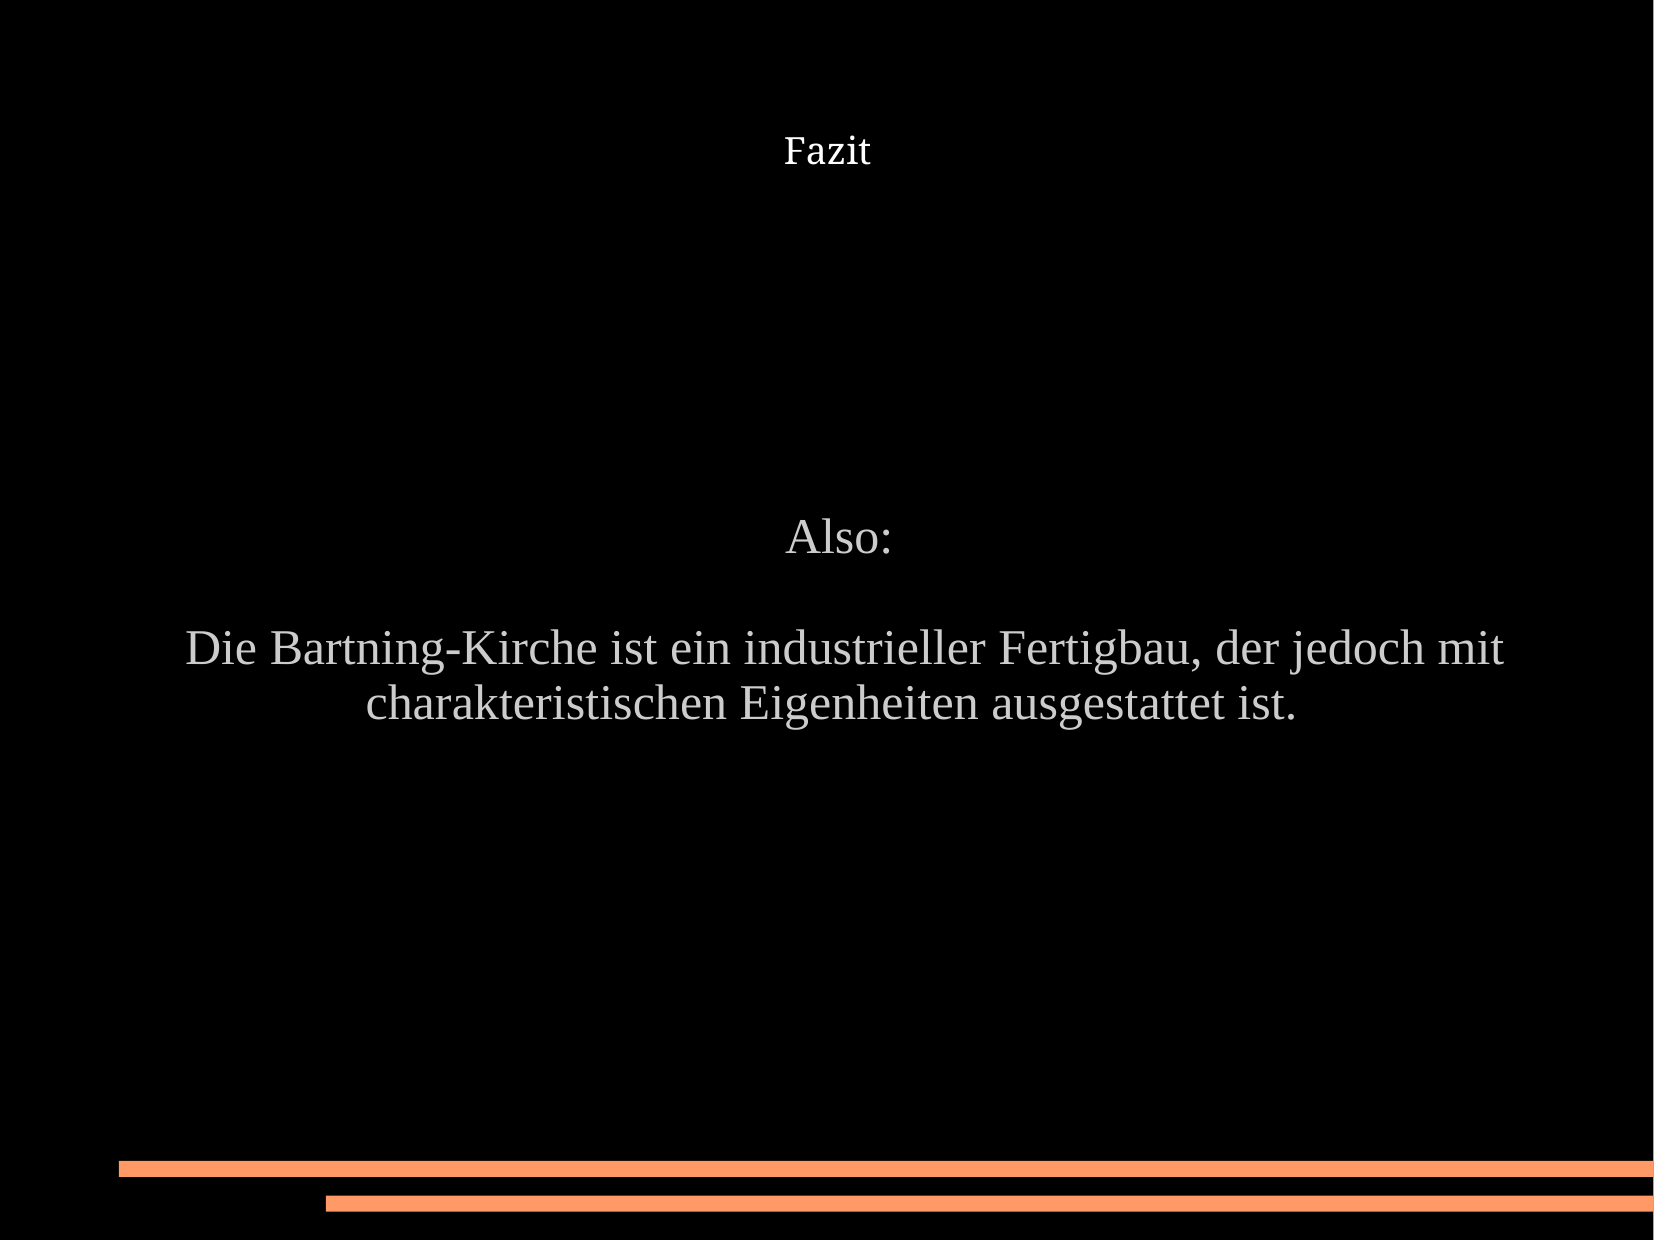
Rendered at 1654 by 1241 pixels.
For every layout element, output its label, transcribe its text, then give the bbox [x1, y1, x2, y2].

title Fazit [121, 53, 1534, 247]
subtitle Also: Die Bartning-Kirche ist ein industrieller Fertigbau, der jedoch mit charakteristischen Eigenheiten ausgestattet ist. [125, 206, 1565, 1034]
